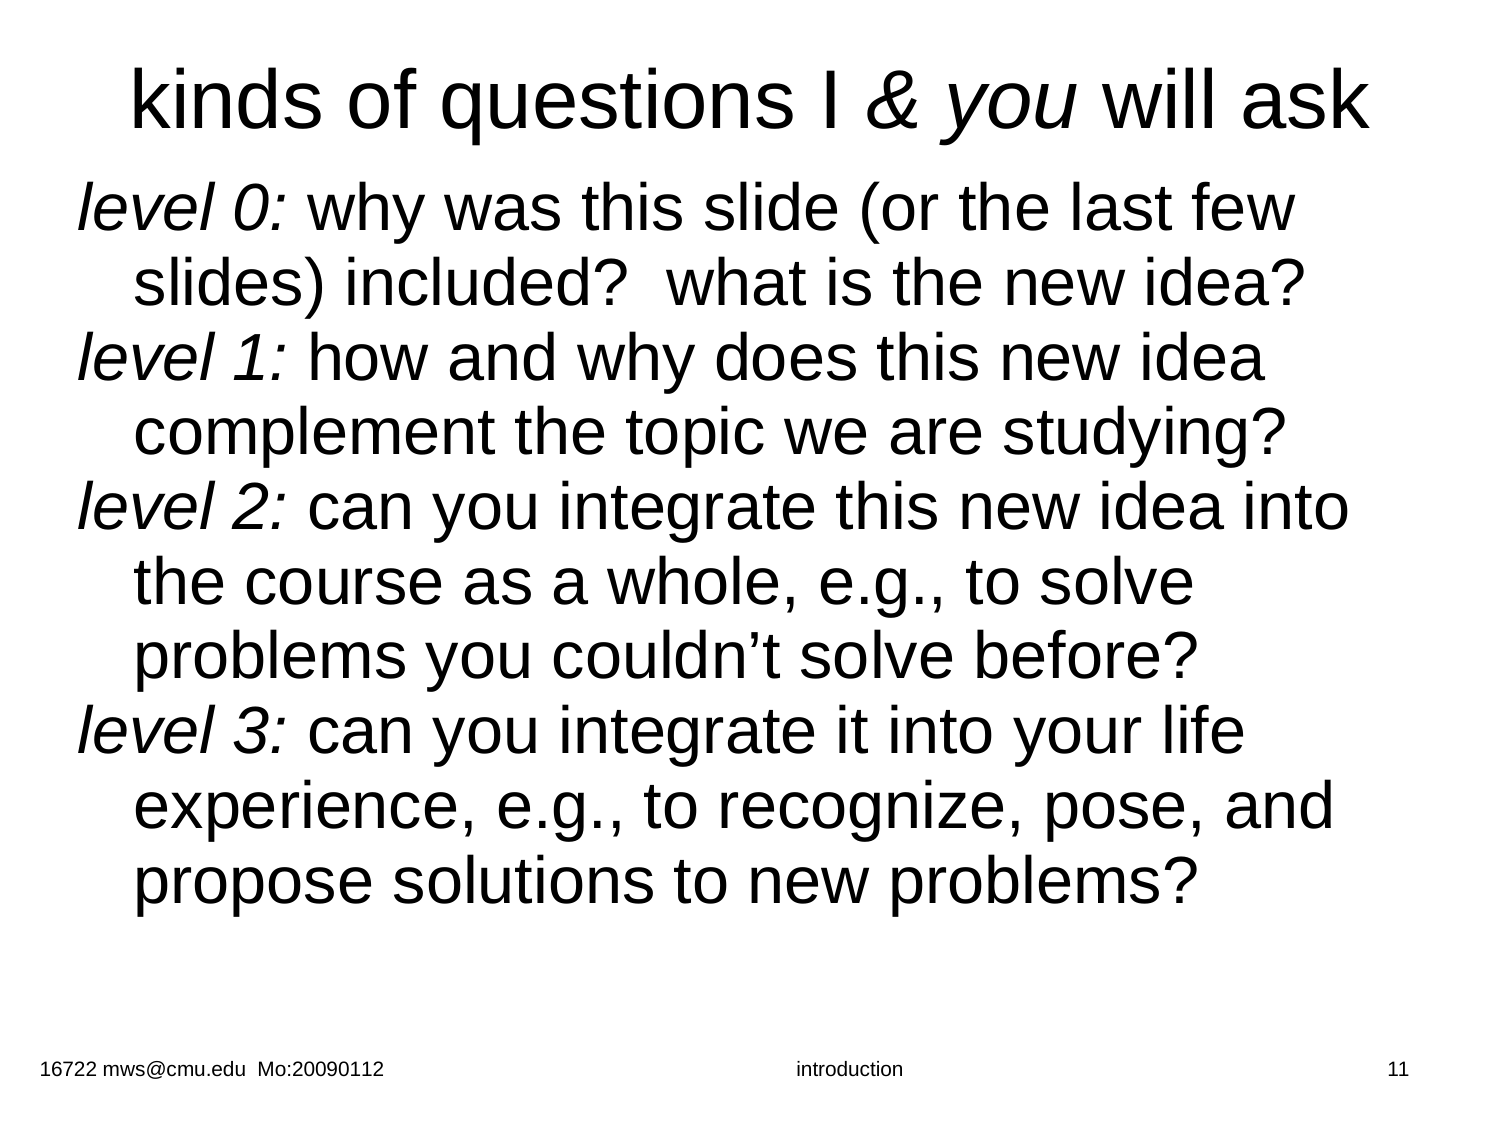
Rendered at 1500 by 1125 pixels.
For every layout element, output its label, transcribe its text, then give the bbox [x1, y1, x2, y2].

list level 0: why was this slide (or the last few slides) included? what is the new idea? level 1: how and why does this new idea complement the topic we are studying? level 2: can you integrate this new idea into the course as a whole, e.g., to solve problems you couldn’t solve before? level 3: can you integrate it into your life experience, e.g., to recognize, pose, and propose solutions to new problems? [62, 162, 1438, 1013]
title kinds of questions I & you will ask [24, 37, 1476, 163]
